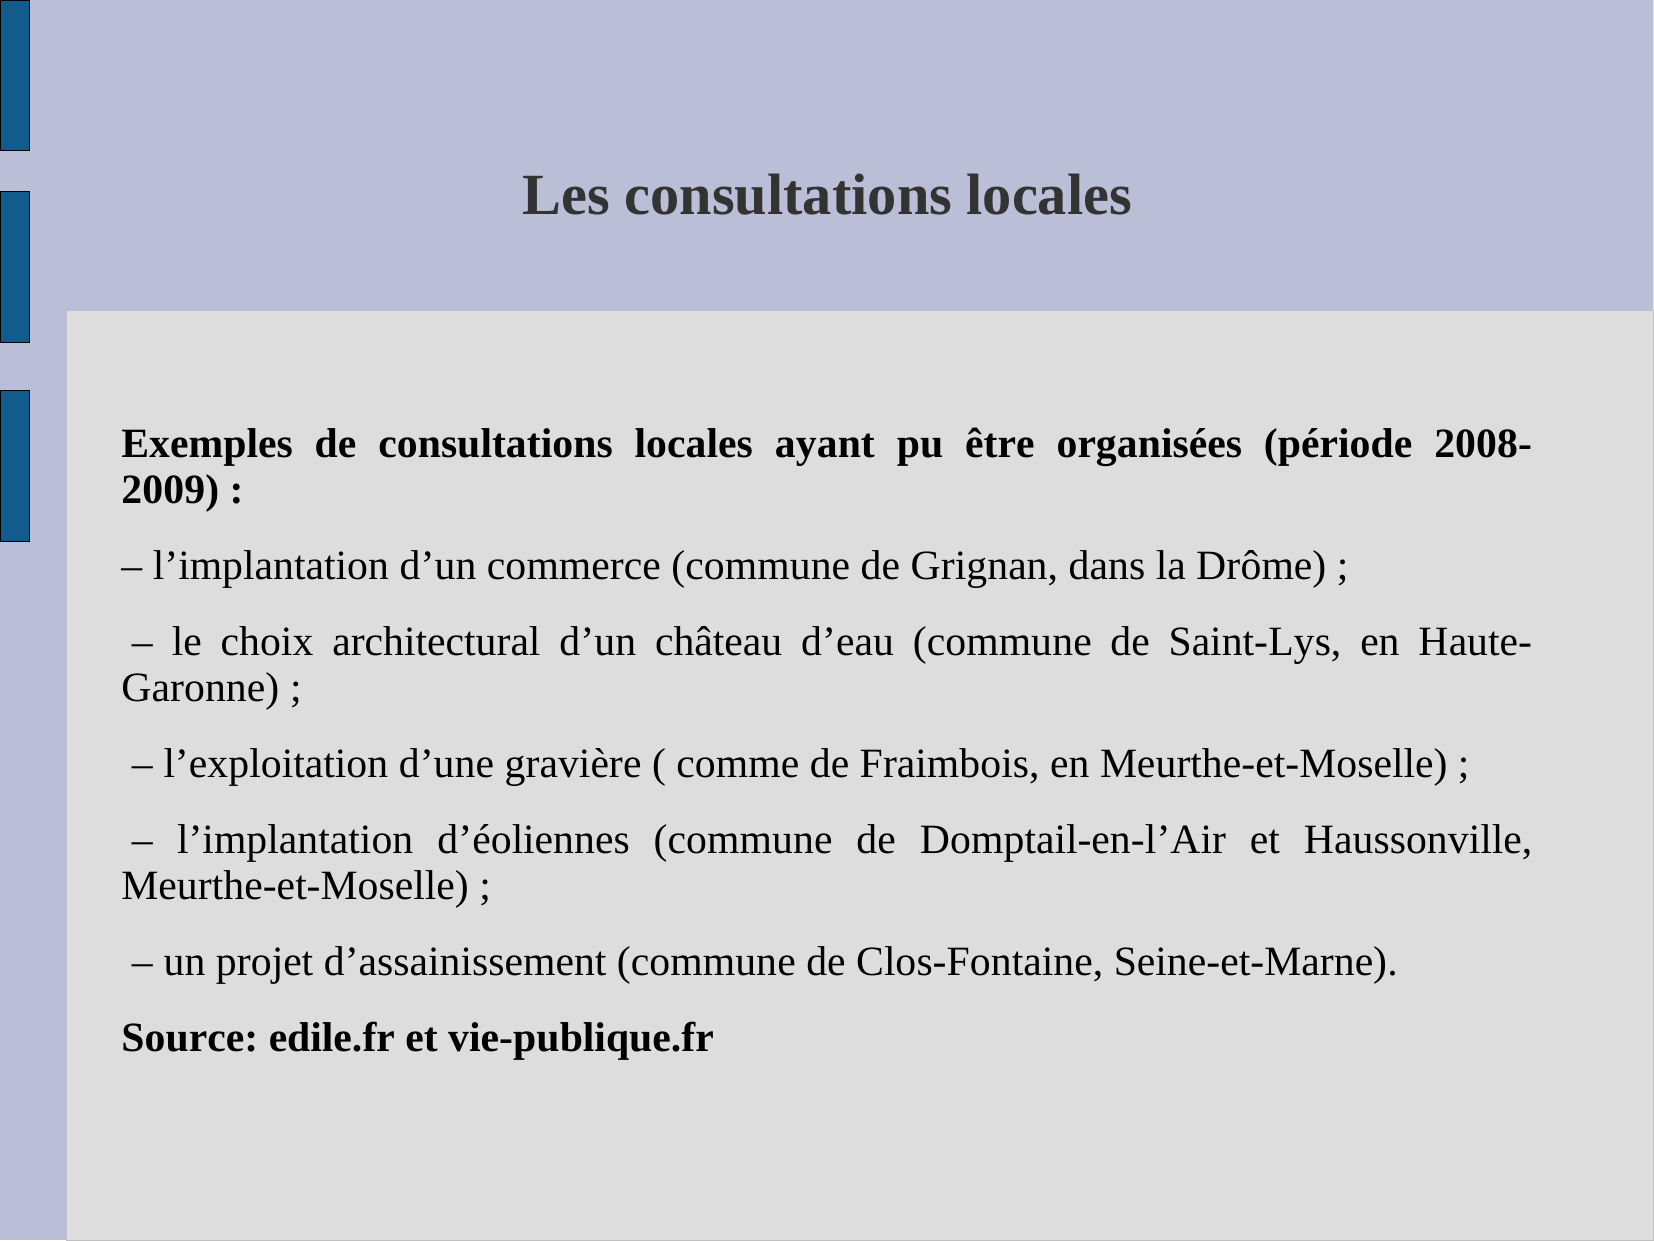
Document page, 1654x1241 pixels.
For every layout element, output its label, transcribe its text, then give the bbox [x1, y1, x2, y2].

list Exemples de consultations locales ayant pu être organisées (période 2008-2009) : – l’implantation d’un commerce (commune de Grignan, dans la Drôme) ; – le choix architectural d’un château d’eau (commune de Saint-Lys, en Haute-Garonne) ; – l’exploitation d’une gravière ( comme de Fraimbois, en Meurthe-et-Moselle) ; – l’implantation d’éoliennes (commune de Domptail-en-l’Air et Haussonville, Meurthe-et-Moselle) ; – un projet d’assainissement (commune de Clos-Fontaine, Seine-et-Marne). Source: edile.fr et vie-publique.fr [121, 344, 1534, 1112]
title Les consultations locales [121, 98, 1534, 291]
